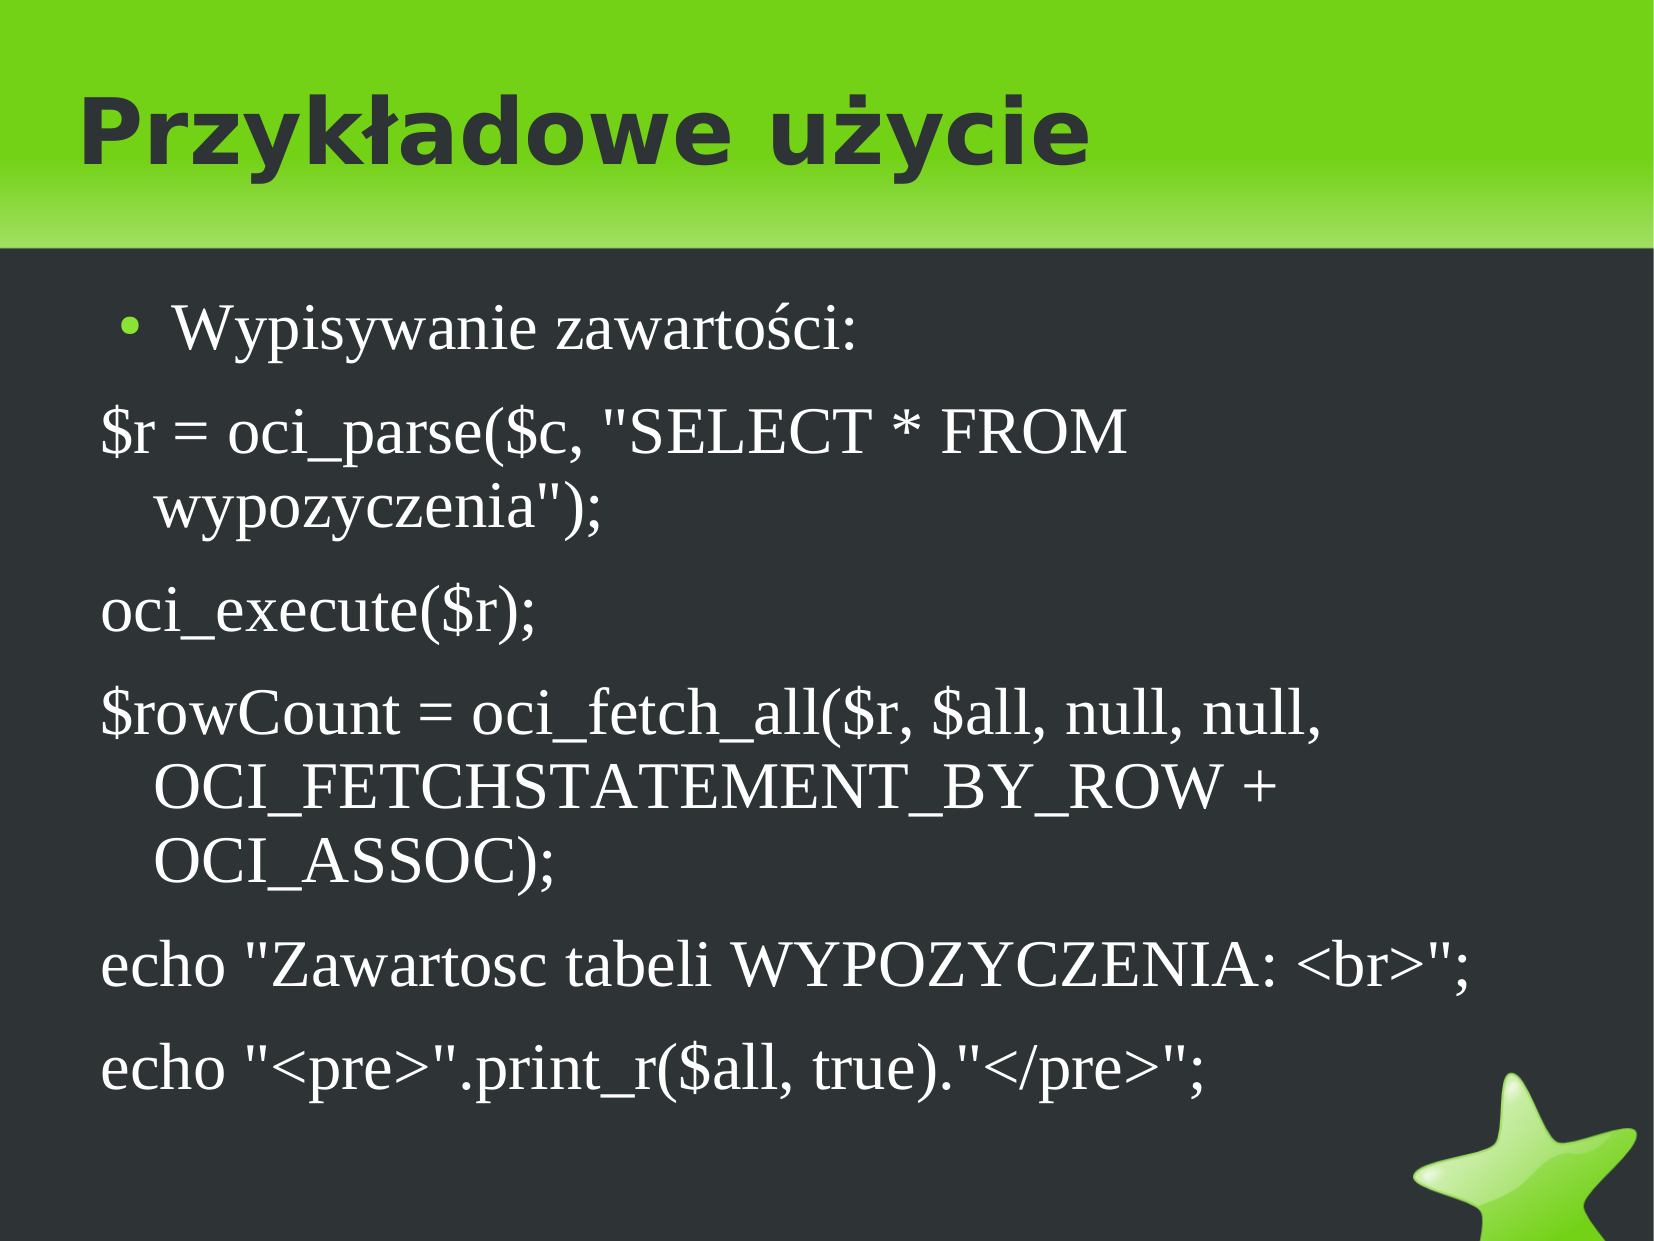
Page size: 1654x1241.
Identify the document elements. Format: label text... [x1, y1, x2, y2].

list Wypisywanie zawartości: $r = oci_parse($c, "SELECT * FROM wypozyczenia"); oci_execute($r); $rowCount = oci_fetch_all($r, $all, null, null, OCI_FETCHSTATEMENT_BY_ROW + OCI_ASSOC); echo "Zawartosc tabeli WYPOZYCZENIA: <br>"; echo "<pre>".print_r($all, true)."</pre>"; [82, 290, 1571, 1241]
picture [0, 0, 1654, 1241]
title Przykładowe użycie [76, 36, 1565, 229]
